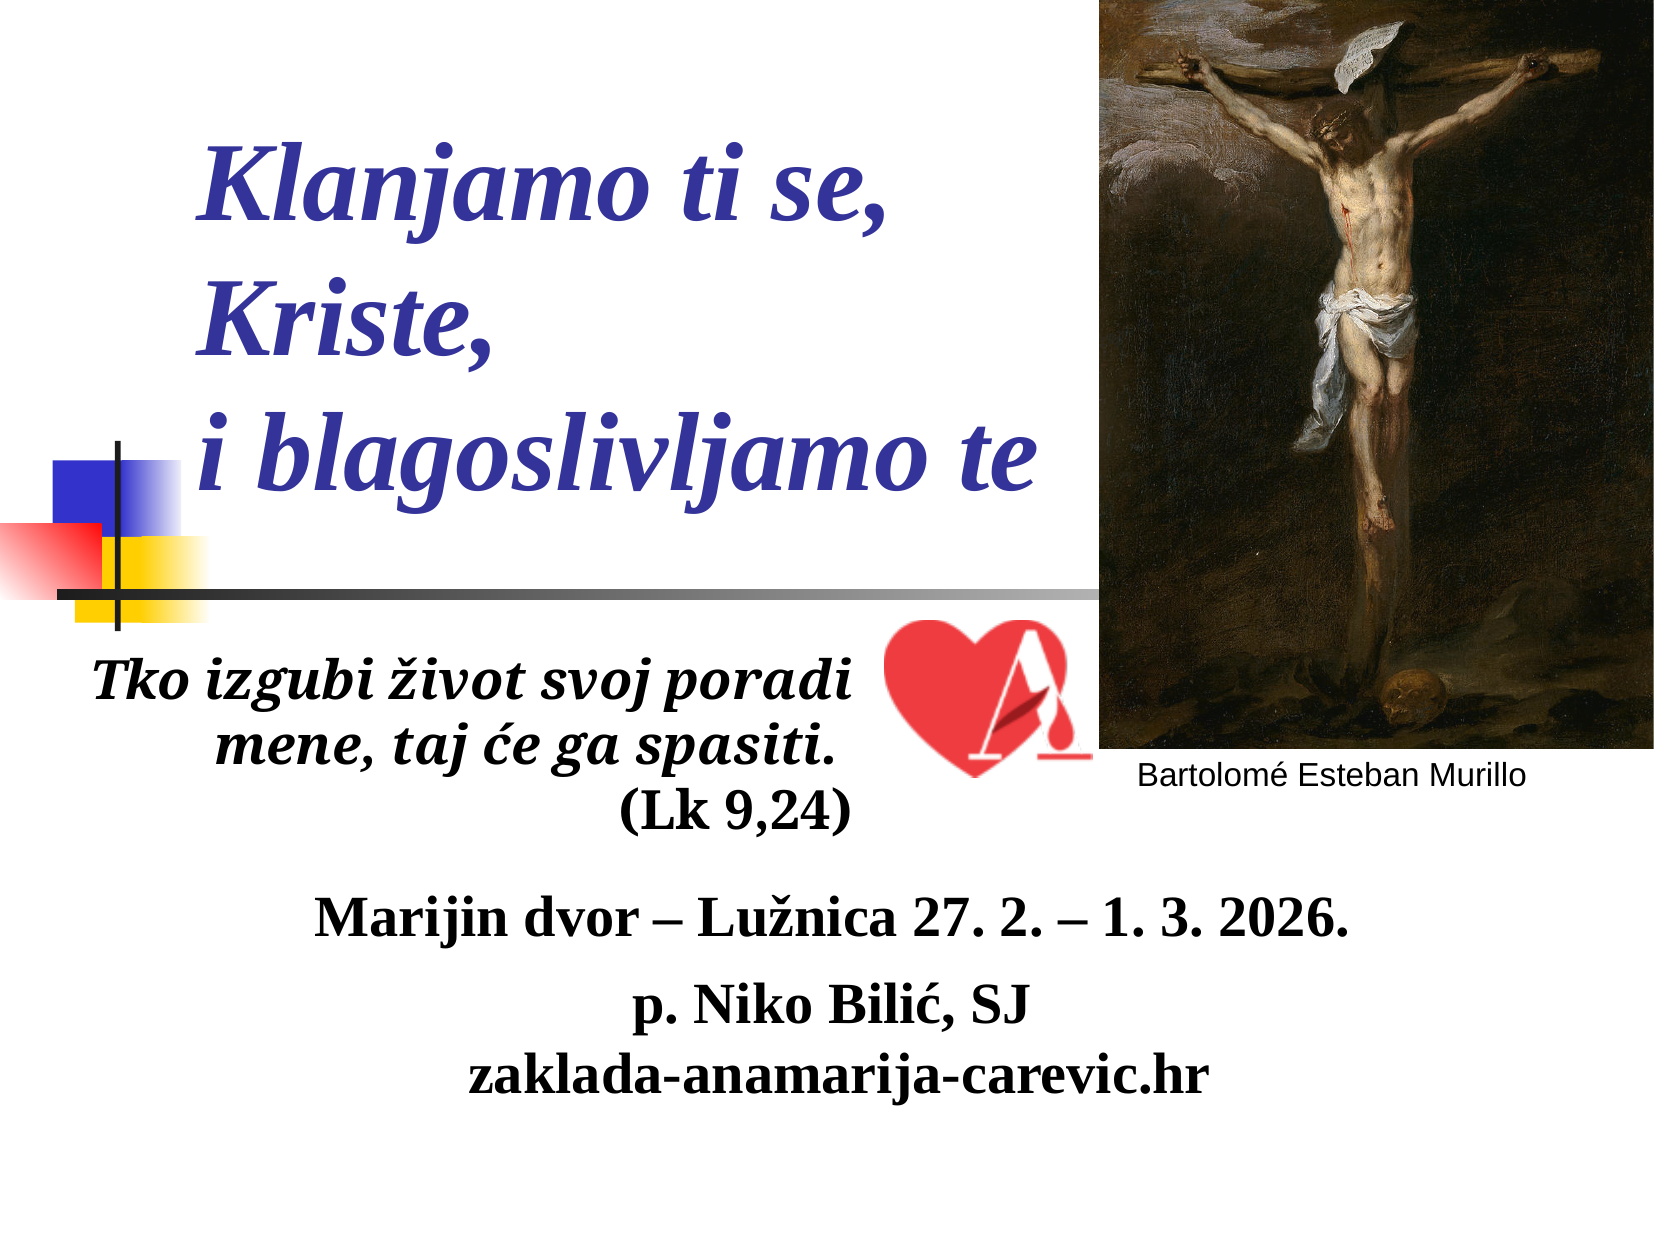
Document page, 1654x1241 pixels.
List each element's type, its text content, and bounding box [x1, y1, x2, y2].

picture [1099, 0, 1654, 749]
text_box Bartolomé Esteban Murillo [1122, 748, 1654, 801]
subtitle Marijin dvor – Lužnica 27. 2. – 1. 3. 2026. p. Niko Bilić, SJ zaklada-anamarija-carevic.hr [97, 871, 1583, 1241]
text_box Tko izgubi život svoj poradi mene, taj će ga spasiti. (Lk 9,24) [41, 637, 869, 872]
picture [884, 620, 1093, 778]
title Klanjamo ti se, Kriste, i blagoslivljamo te [181, 65, 1099, 521]
